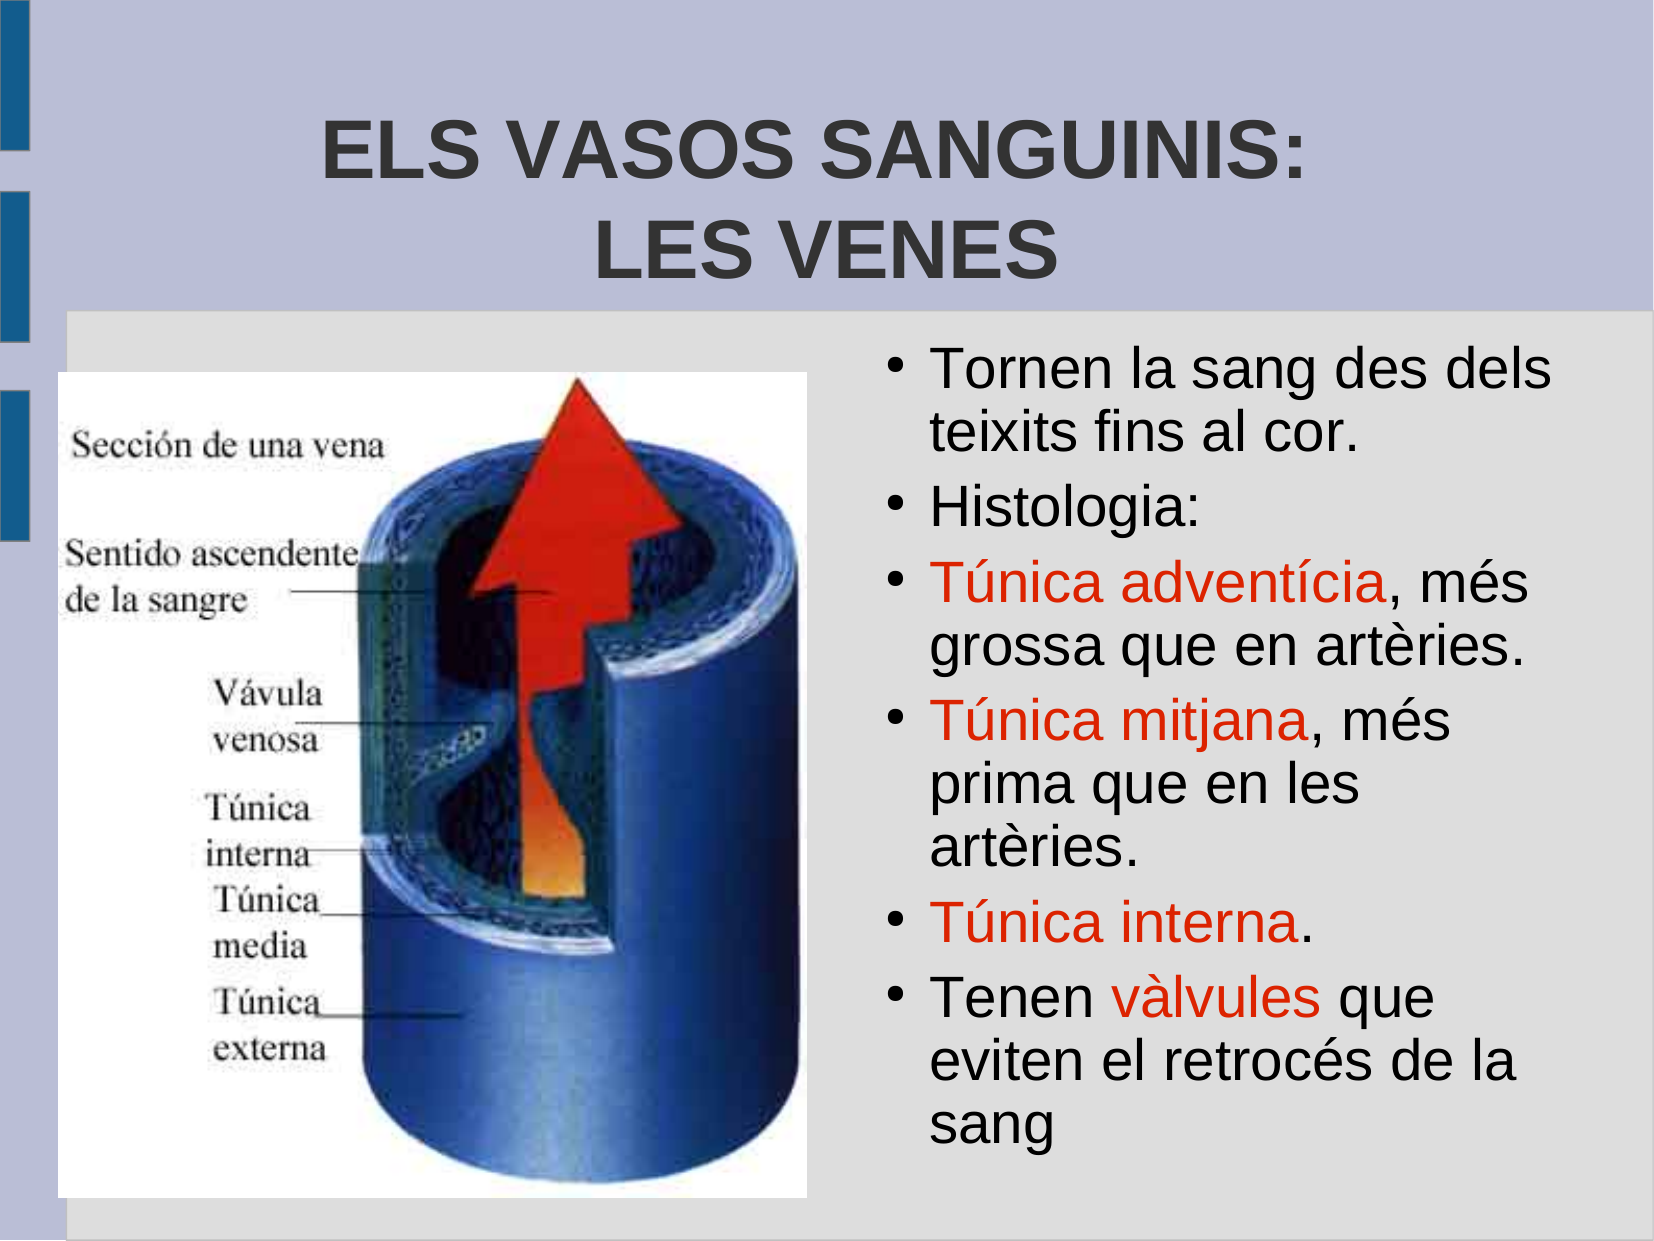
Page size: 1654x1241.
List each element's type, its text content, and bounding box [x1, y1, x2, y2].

text_box ELS VASOS SANGUINIS: LES VENES [82, 87, 1571, 304]
text_box Tornen la sang des dels teixits fins al cor. Histologia: Túnica adventícia, més grossa que en artèries. Túnica mitjana, més prima que en les artèries. Túnica interna. Tenen vàlvules que eviten el retrocés de la sang [840, 330, 1571, 1109]
picture [58, 372, 807, 1198]
